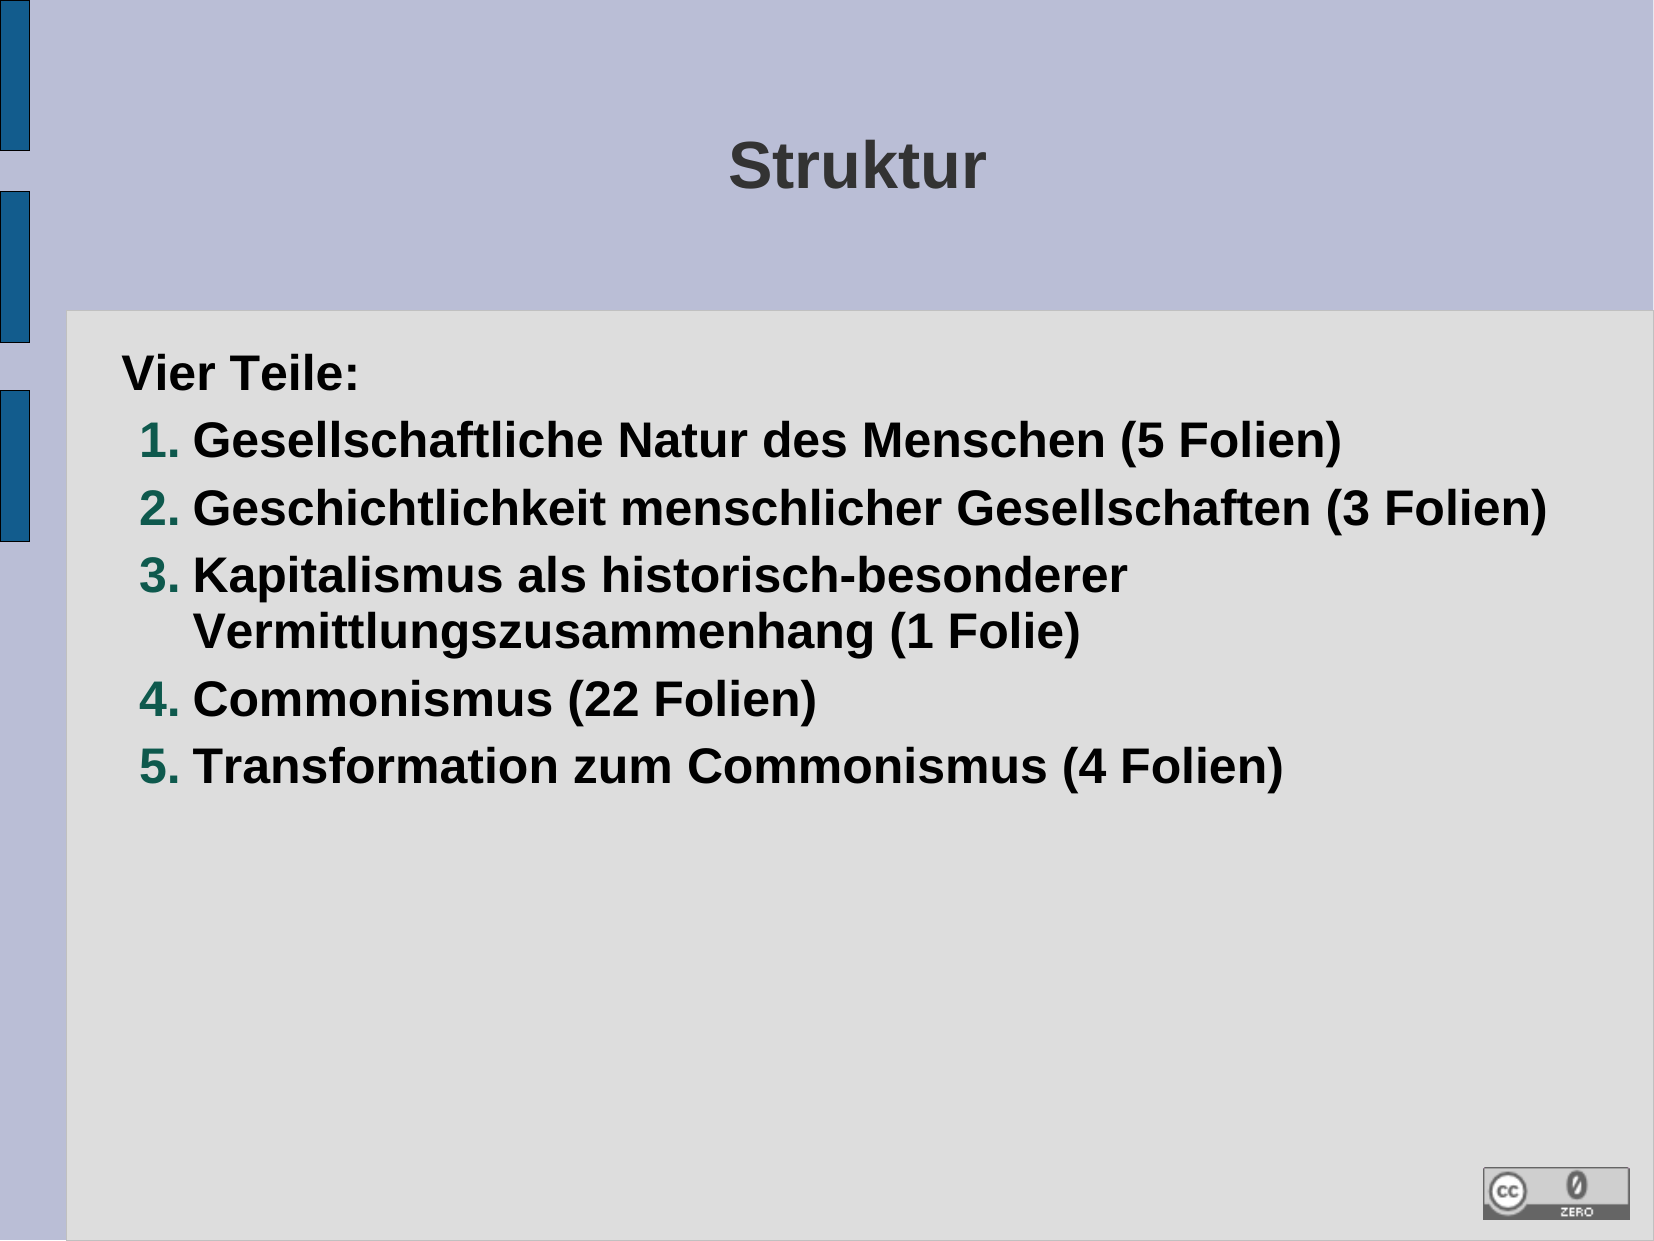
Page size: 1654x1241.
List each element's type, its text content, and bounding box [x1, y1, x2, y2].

picture [1483, 1167, 1630, 1220]
list Vier Teile: Gesellschaftliche Natur des Menschen (5 Folien) Geschichtlichkeit menschlicher Gesellschaften (3 Folien) Kapitalismus als historisch-besonderer Vermittlungszusammenhang (1 Folie) Commonismus (22 Folien) Transformation zum Commonismus (4 Folien) [121, 344, 1595, 1152]
title Struktur [121, 61, 1595, 269]
